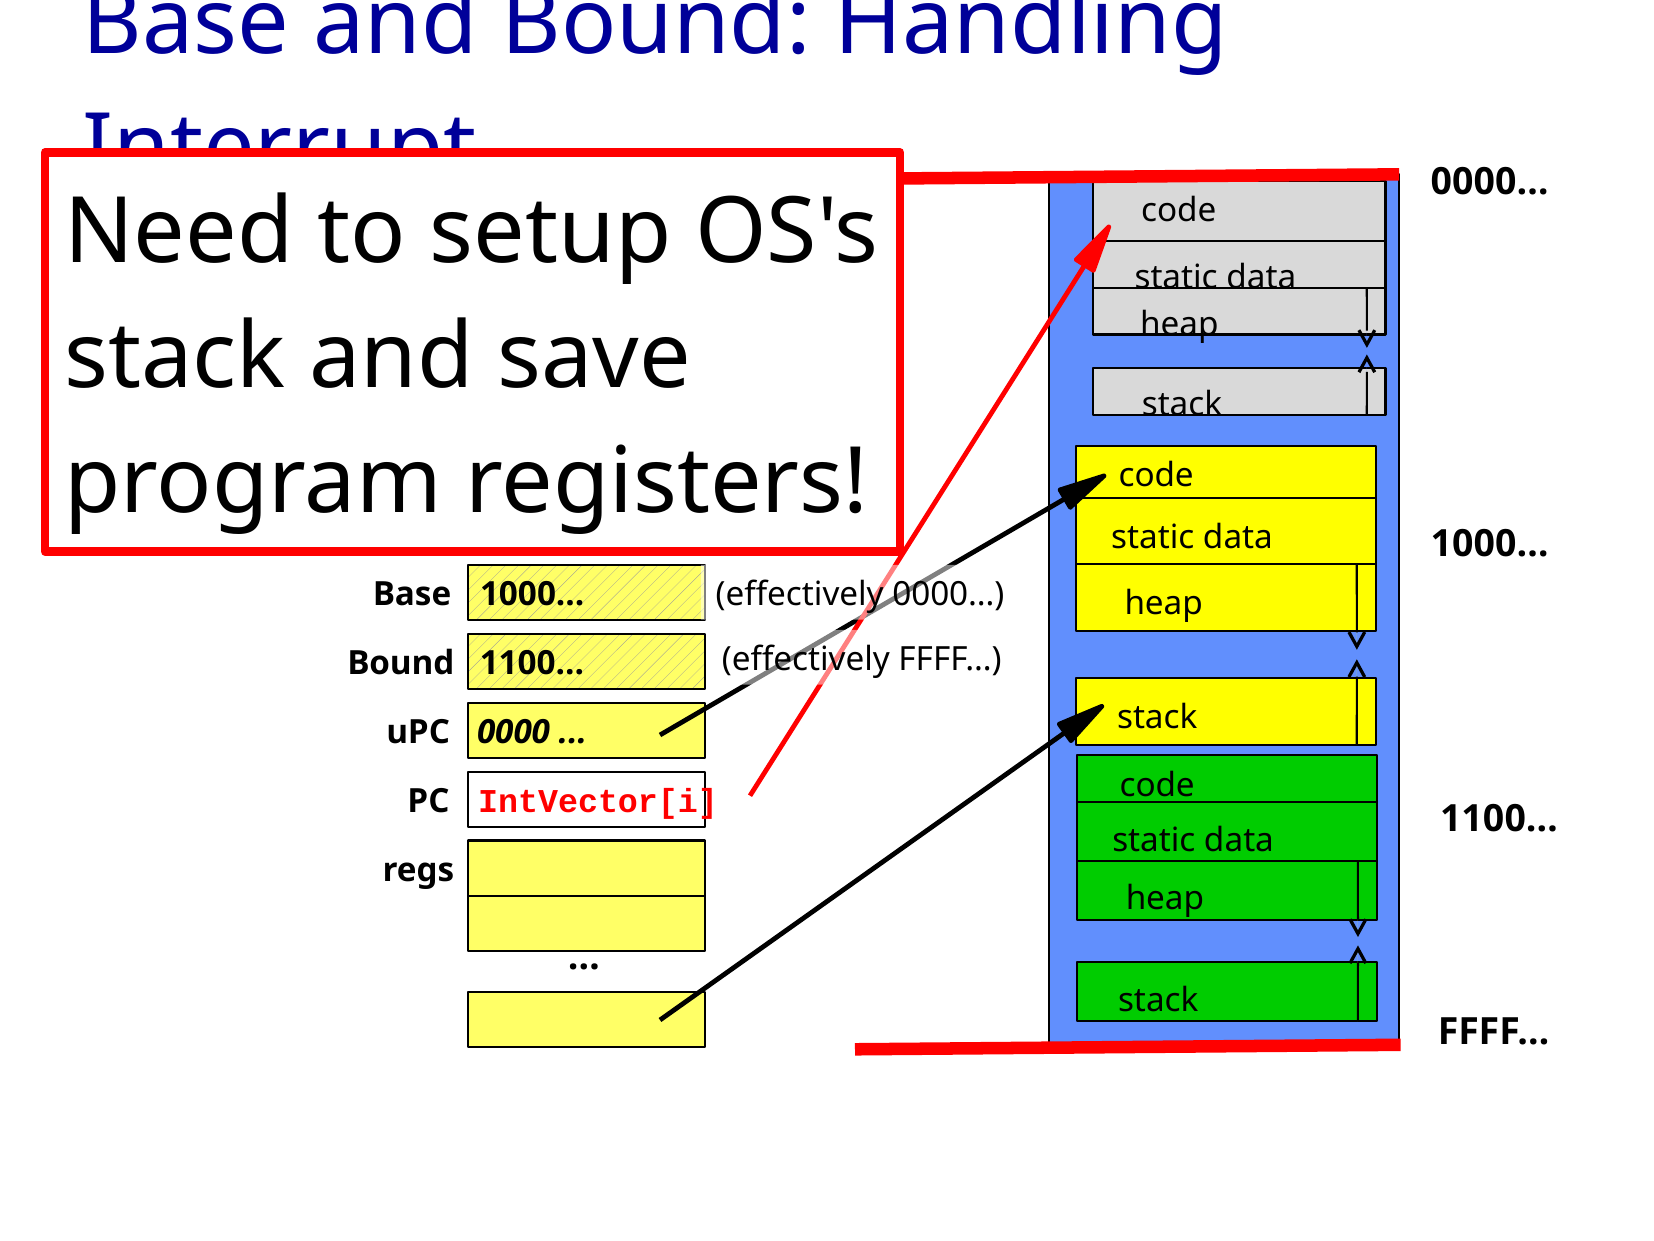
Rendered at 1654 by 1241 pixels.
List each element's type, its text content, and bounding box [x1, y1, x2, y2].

text_box [603, 702, 705, 758]
text_box heap [1125, 294, 1234, 350]
text_box FFFF… [1423, 999, 1565, 1060]
text_box … [553, 925, 615, 986]
title Base and Bound: Handling Interrupt [82, 29, 1516, 131]
text_box 0000… [1415, 149, 1564, 210]
text_box (effectively 0000…) [700, 564, 1020, 620]
text_box heap [1109, 573, 1218, 629]
text_box code [1104, 755, 1210, 801]
text_box 1100… [1425, 786, 1573, 847]
text_box static data [1096, 507, 1288, 563]
text_box PC [392, 771, 463, 827]
text_box uPC [371, 702, 466, 758]
text_box static data [1097, 810, 1290, 861]
text_box heap [1111, 869, 1219, 925]
text_box code [1103, 445, 1209, 497]
text_box [468, 840, 705, 951]
text_box Base [358, 564, 465, 620]
text_box stack [1127, 374, 1237, 430]
text_box [1049, 181, 1400, 1041]
text_box [468, 992, 705, 1048]
text_box regs [367, 840, 470, 896]
text_box 1100... [470, 633, 600, 689]
text_box Need to setup OS's stack and save program registers! [45, 152, 901, 481]
text_box 0000 ... [466, 702, 603, 758]
text_box 1000... [465, 564, 600, 620]
text_box stack [1102, 687, 1213, 743]
text_box stack [1103, 970, 1214, 1026]
text_box [600, 564, 700, 620]
text_box 1000… [1415, 511, 1564, 572]
text_box [600, 633, 705, 689]
text_box code [1126, 182, 1232, 236]
text_box Bound [332, 633, 470, 689]
text_box IntVector[i] [463, 771, 734, 827]
text_box static data [1119, 247, 1312, 287]
text_box (effectively FFFF…) [707, 629, 1017, 685]
